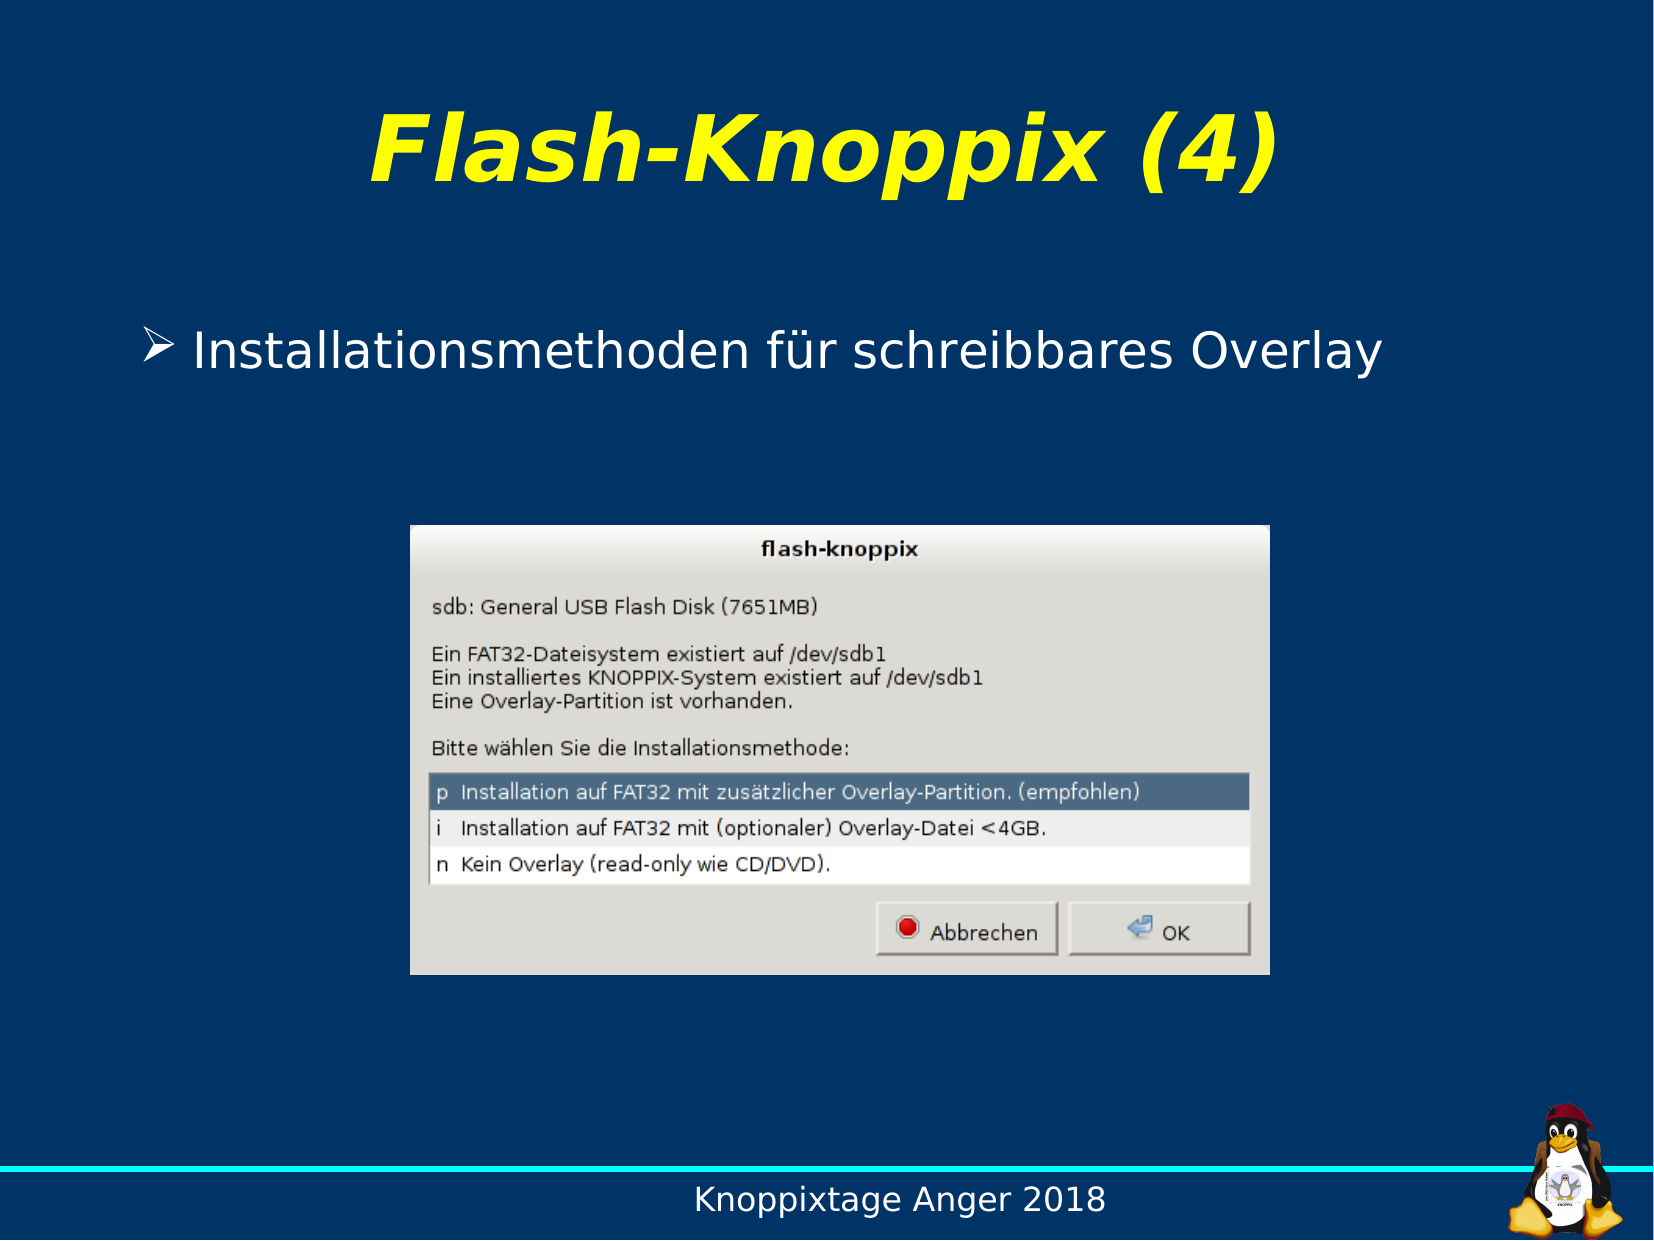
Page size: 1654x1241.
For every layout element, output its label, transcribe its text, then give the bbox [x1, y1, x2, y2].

title Flash-Knoppix (4) [121, 46, 1534, 254]
picture [410, 525, 1270, 975]
picture [1505, 1100, 1625, 1241]
list Installationsmethoden für schreibbares Overlay [121, 322, 1561, 1132]
